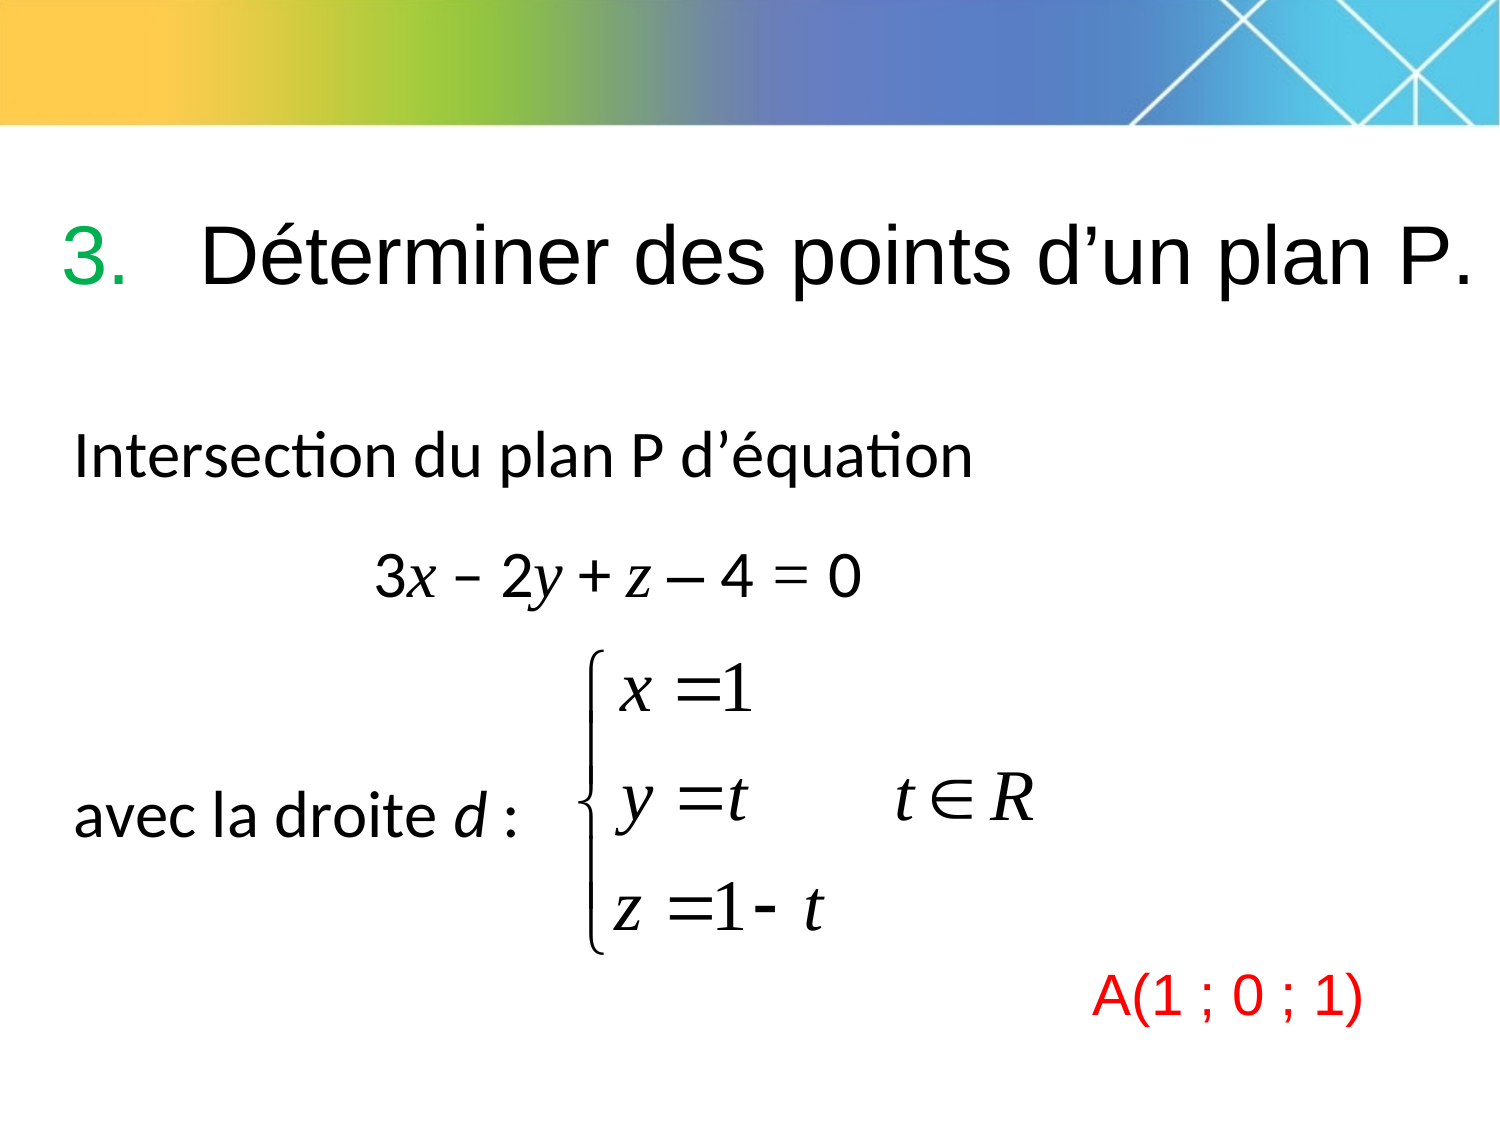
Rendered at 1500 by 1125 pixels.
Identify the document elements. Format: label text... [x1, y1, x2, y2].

chart [562, 632, 1048, 973]
text_box Déterminer des points d’un plan P. [46, 164, 1500, 339]
text_box A(1 ; 0 ; 1) [1078, 949, 1395, 1035]
text_box Intersection du plan P d’équation 3x – 2y + z – 4 = 0 avec la droite d : [58, 363, 1442, 859]
picture [0, 0, 1500, 127]
